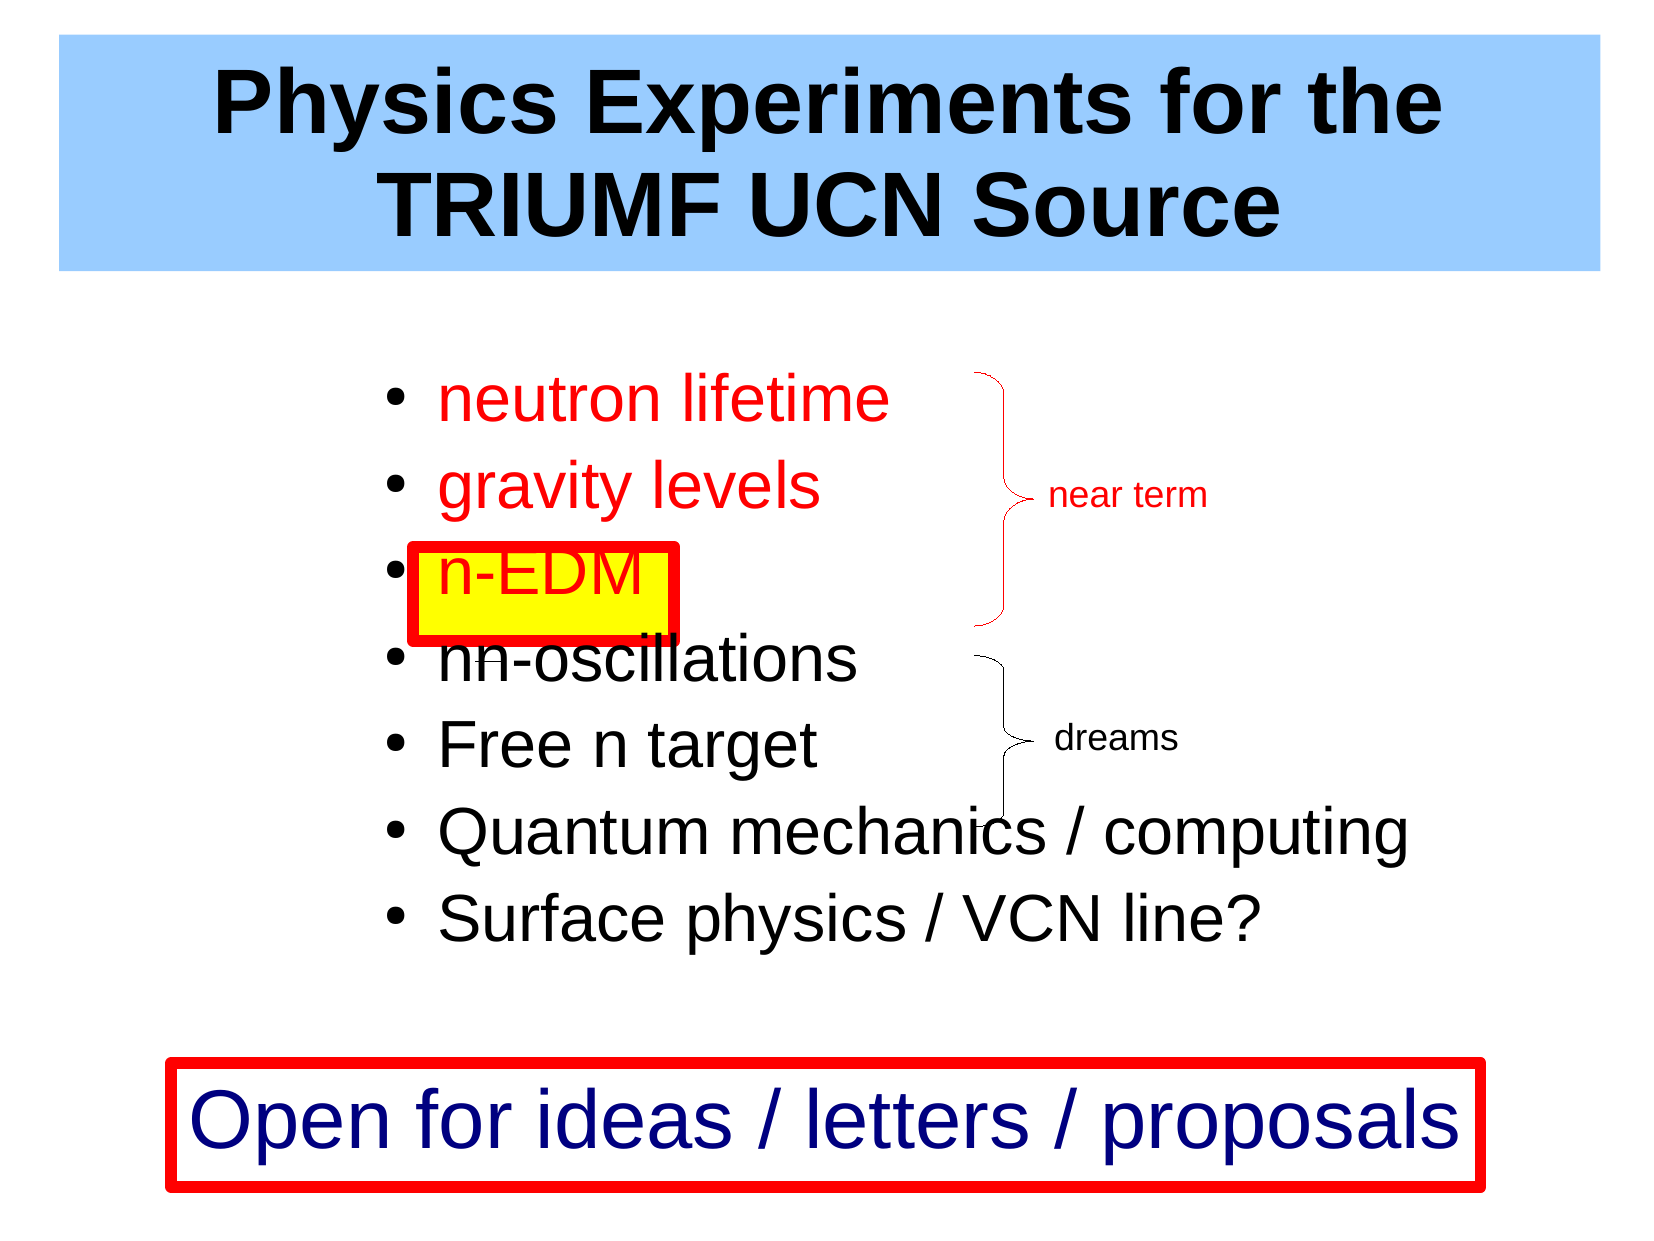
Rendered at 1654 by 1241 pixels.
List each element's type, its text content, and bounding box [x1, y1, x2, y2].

list neutron lifetime gravity levels n-EDM nn-oscillations Free n target Quantum mechanics / computing Surface physics / VCN line? [366, 361, 1418, 1014]
title Physics Experiments for the TRIUMF UCN Source [59, 34, 1601, 272]
text_box dreams [1039, 708, 1194, 770]
text_box near term [1033, 466, 1224, 528]
text_box Open for ideas / letters / proposals [171, 1062, 1479, 1187]
